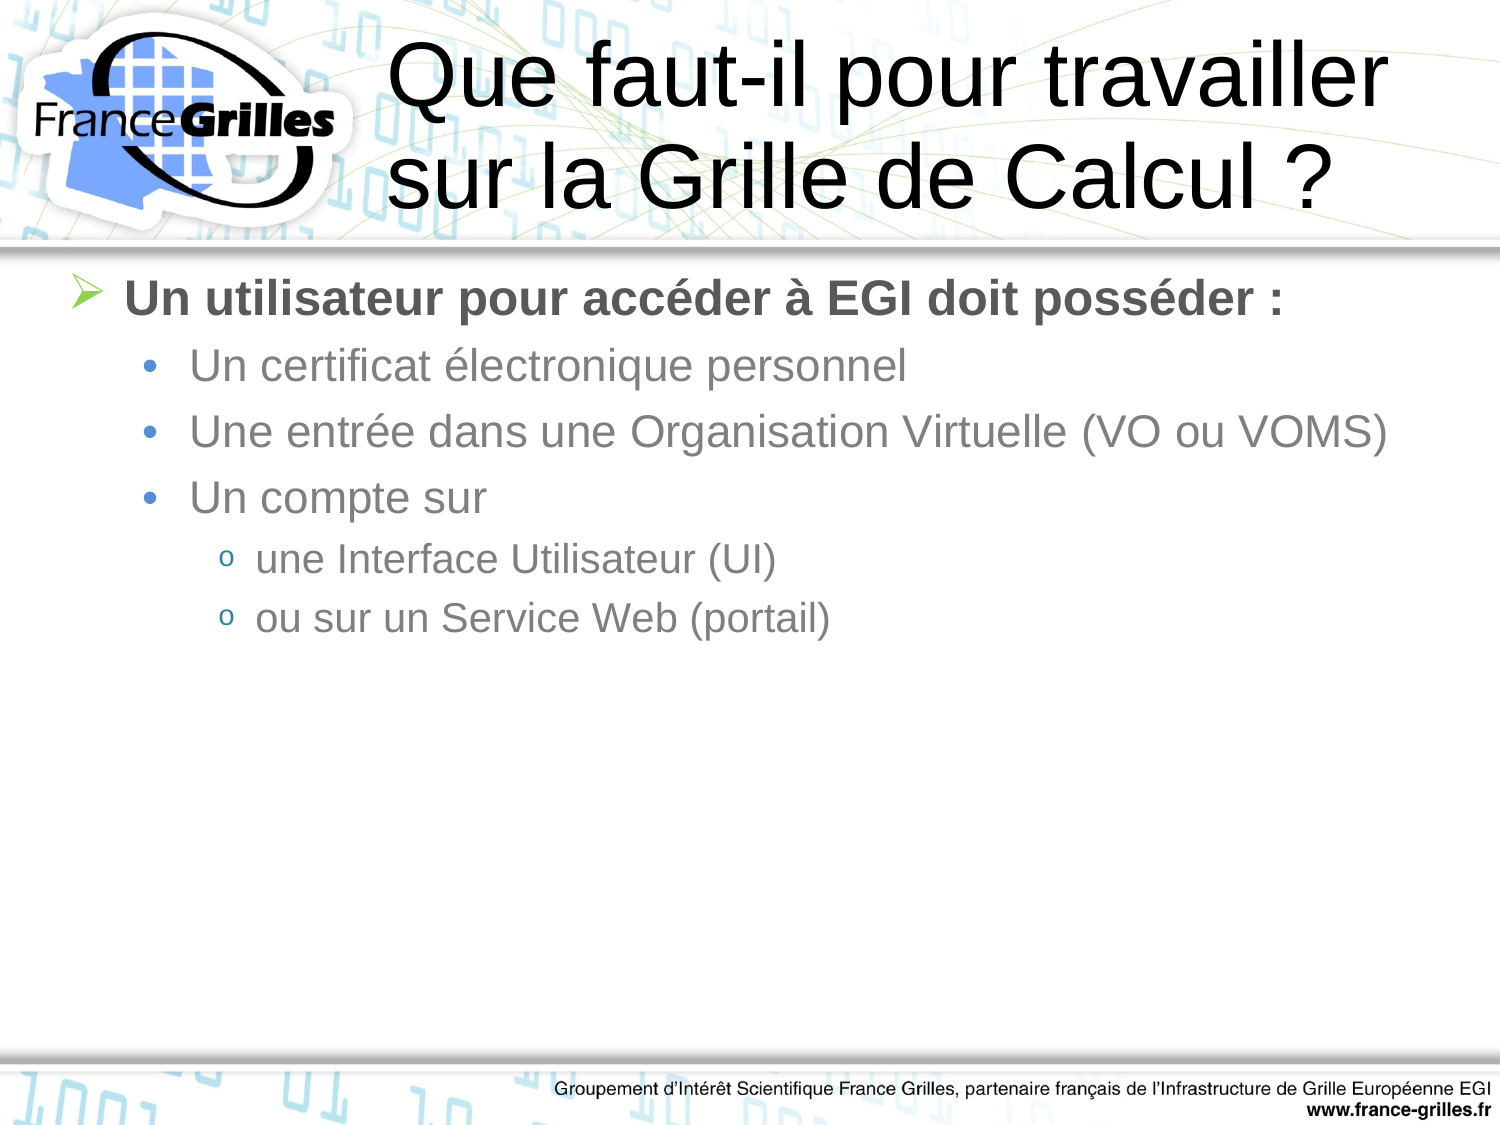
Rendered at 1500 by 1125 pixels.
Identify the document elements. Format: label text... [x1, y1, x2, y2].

picture [0, 0, 1500, 1125]
title Que faut-il pour travailler sur la Grille de Calcul ? [372, 4, 1459, 248]
list Un utilisateur pour accéder à EGI doit posséder : Un certificat électronique personnel Une entrée dans une Organisation Virtuelle (VO ou VOMS) Un compte sur une Interface Utilisateur (UI) ou sur un Service Web (portail) [53, 262, 1459, 1024]
